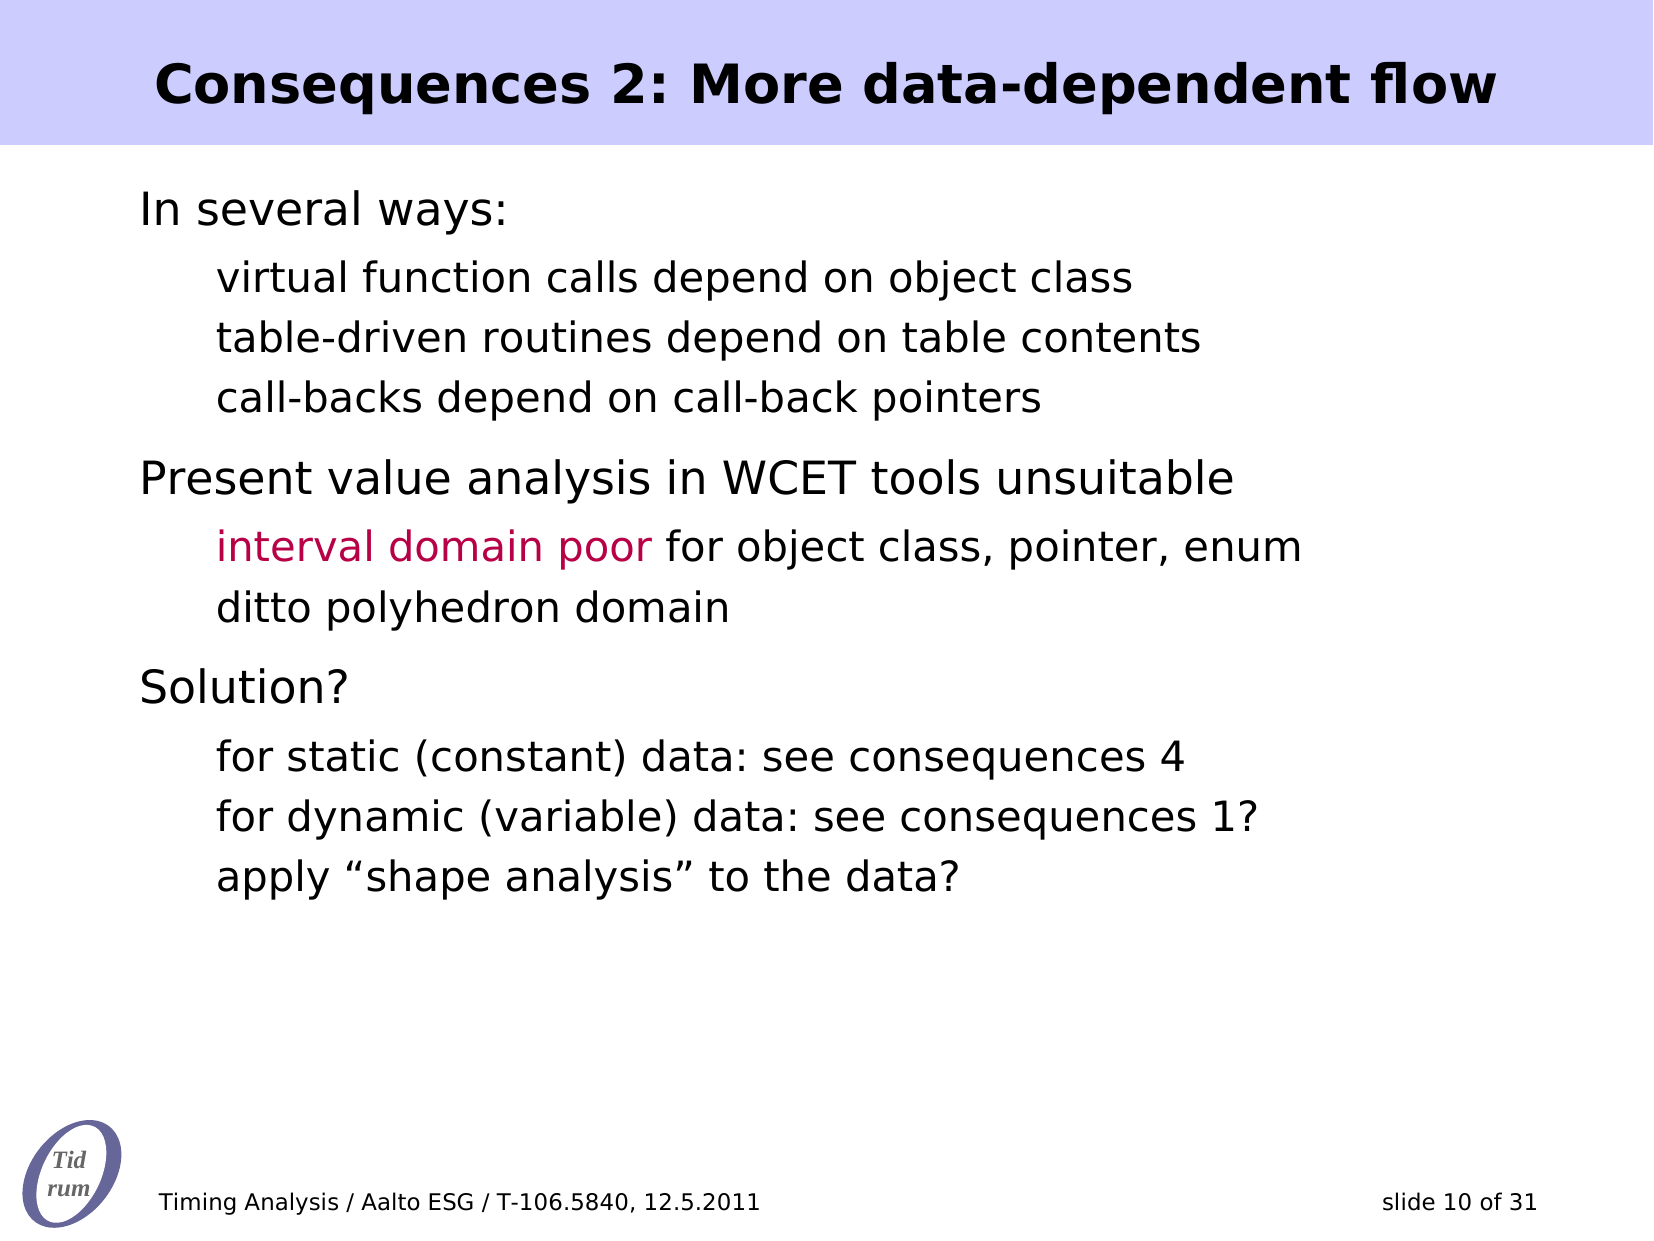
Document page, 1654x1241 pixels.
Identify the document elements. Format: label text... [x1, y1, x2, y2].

list In several ways: virtual function calls depend on object class table-driven routines depend on table contents call-backs depend on call-back pointers Present value analysis in WCET tools unsuitable interval domain poor for object class, pointer, enum ditto polyhedron domain Solution? for static (constant) data: see consequences 4 for dynamic (variable) data: see consequences 1? apply “shape analysis” to the data? [121, 182, 1533, 1121]
title Consequences 2: More data-dependent flow [121, 43, 1533, 126]
